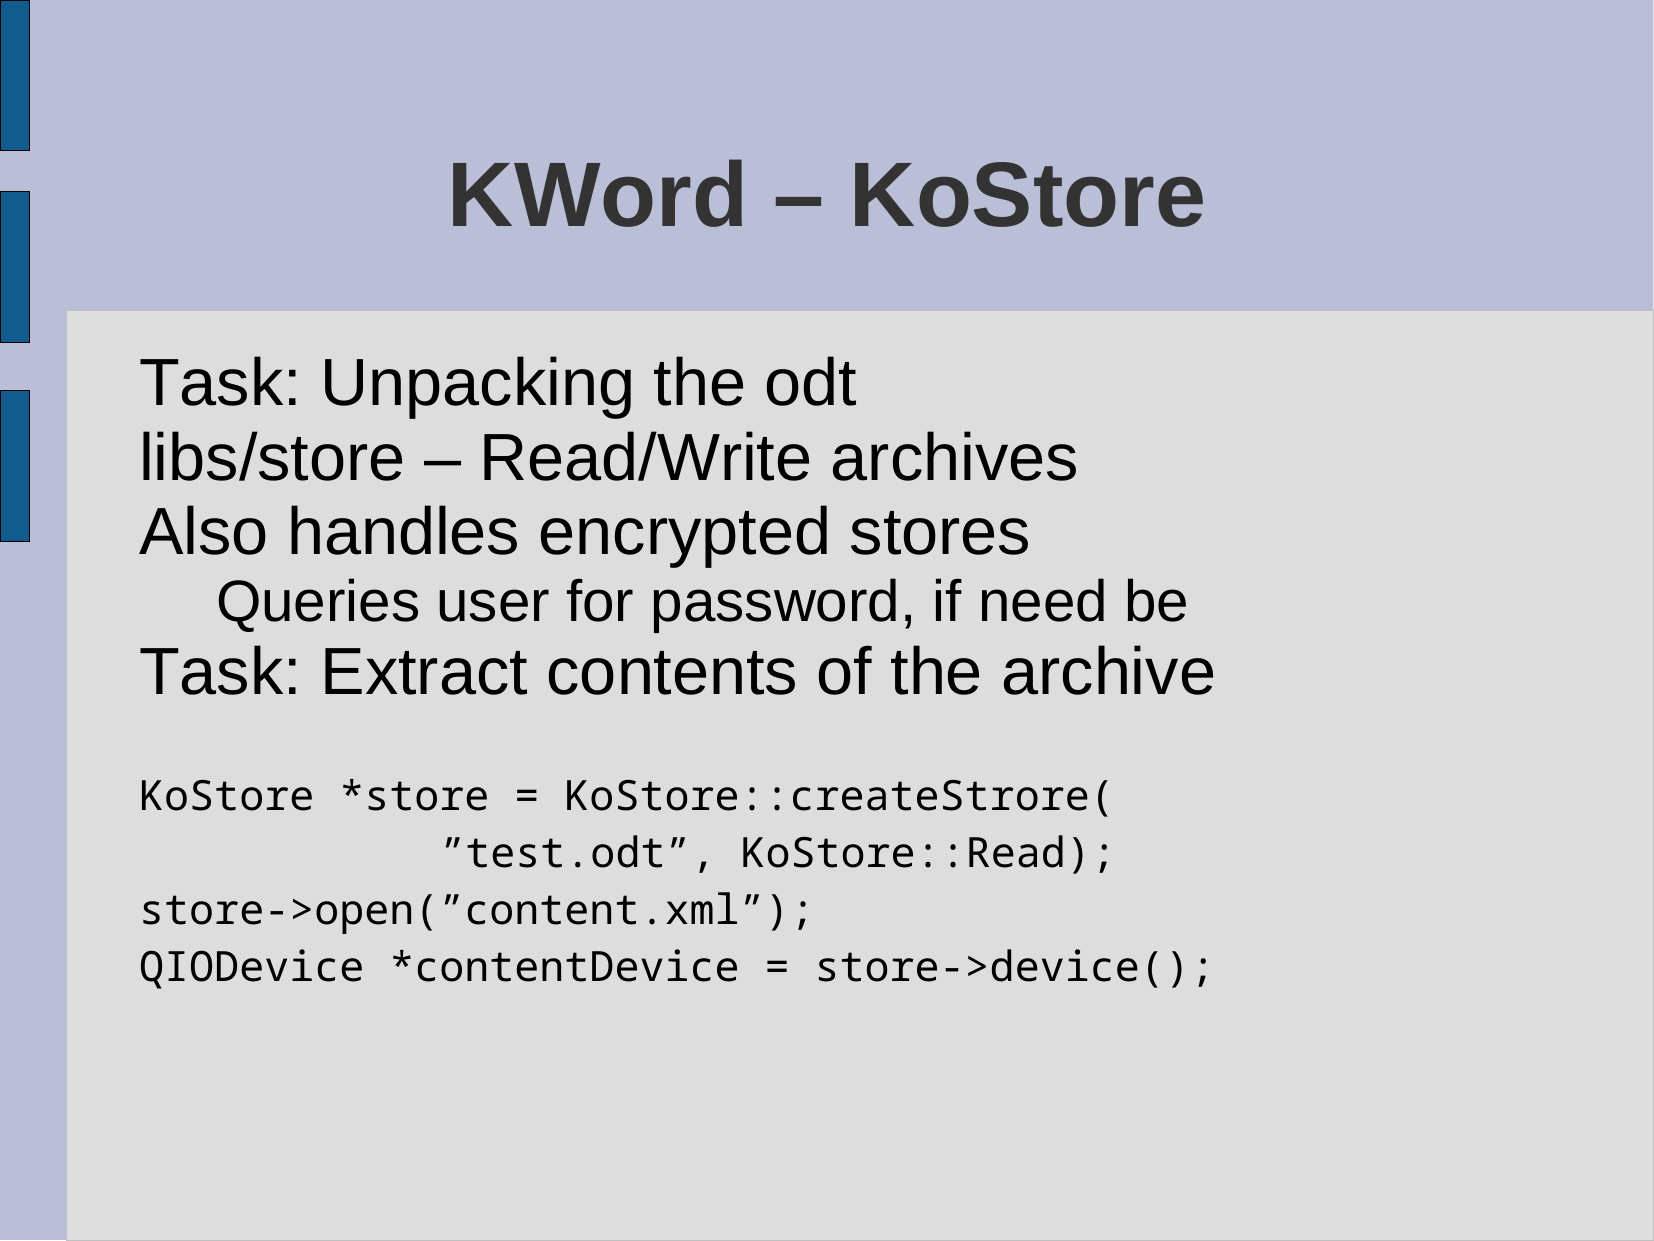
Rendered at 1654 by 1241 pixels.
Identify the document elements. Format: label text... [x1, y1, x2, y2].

title KWord – KoStore [121, 98, 1534, 291]
list Task: Unpacking the odt libs/store – Read/Write archives Also handles encrypted stores Queries user for password, if need be Task: Extract contents of the archive KoStore *store = KoStore::createStrore( ”test.odt”, KoStore::Read); store->open(”content.xml”); QIODevice *contentDevice = store->device(); [121, 344, 1534, 1112]
